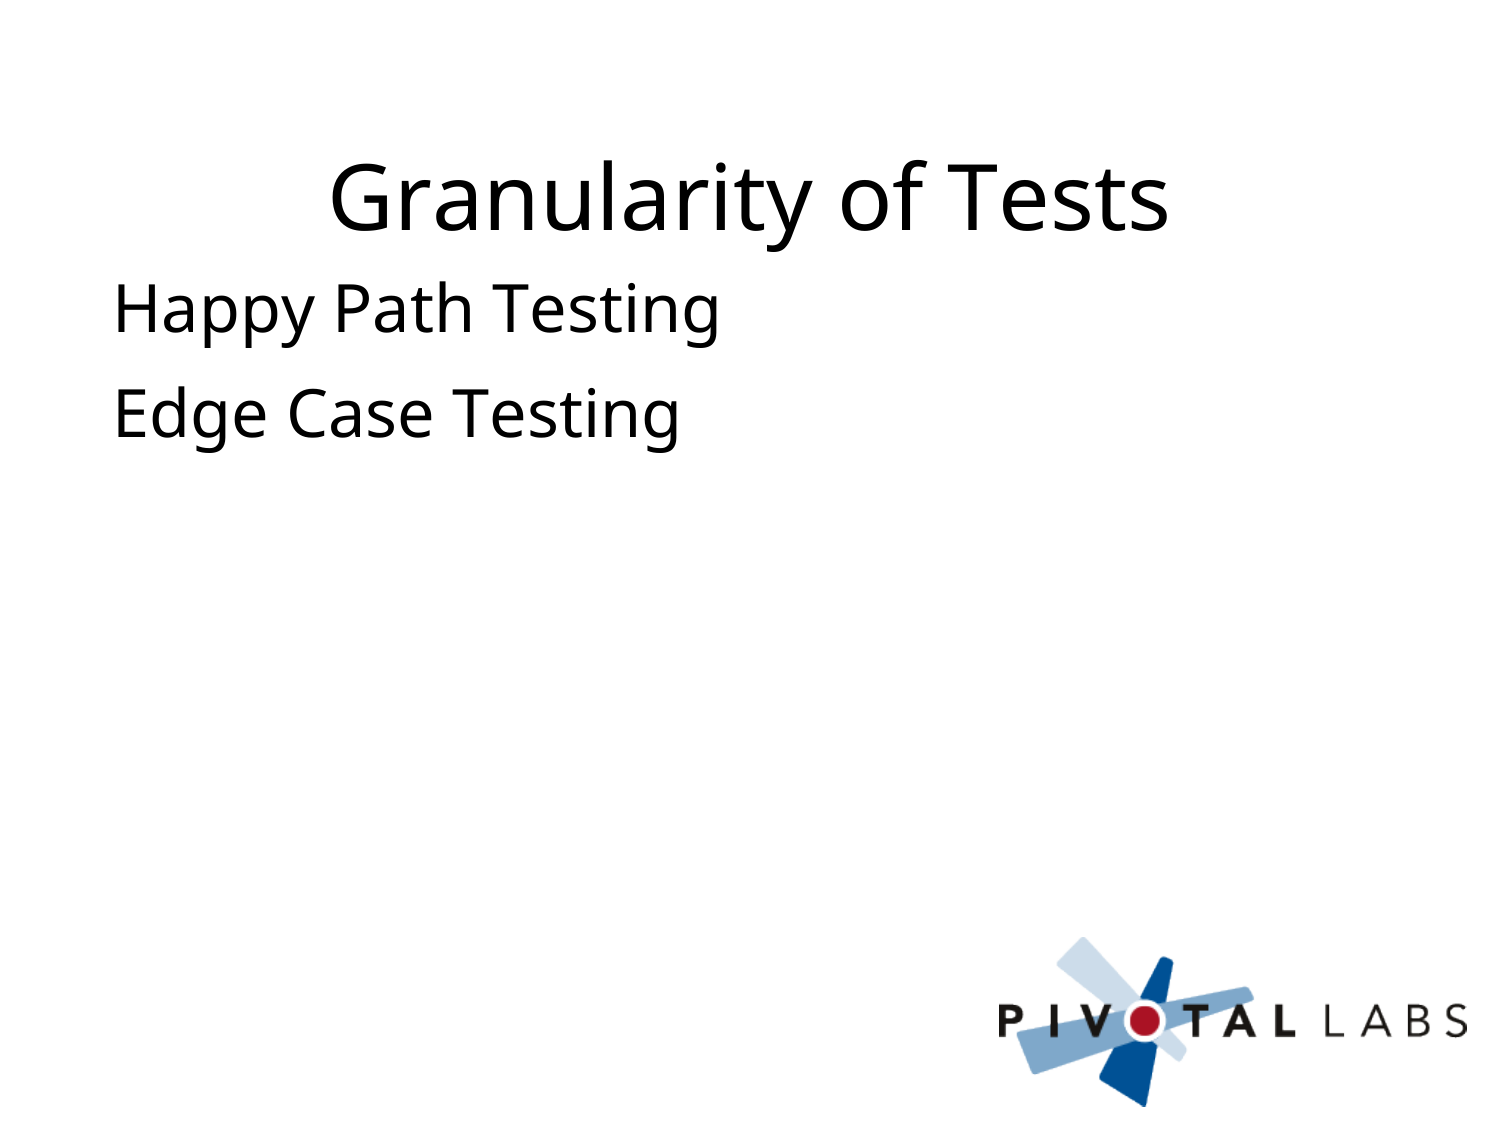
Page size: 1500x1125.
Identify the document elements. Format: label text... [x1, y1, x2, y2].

title Granularity of Tests [112, 76, 1388, 262]
text_box [262, 257, 293, 328]
list Happy Path Testing Edge Case Testing [112, 262, 1388, 923]
picture [999, 937, 1467, 1107]
